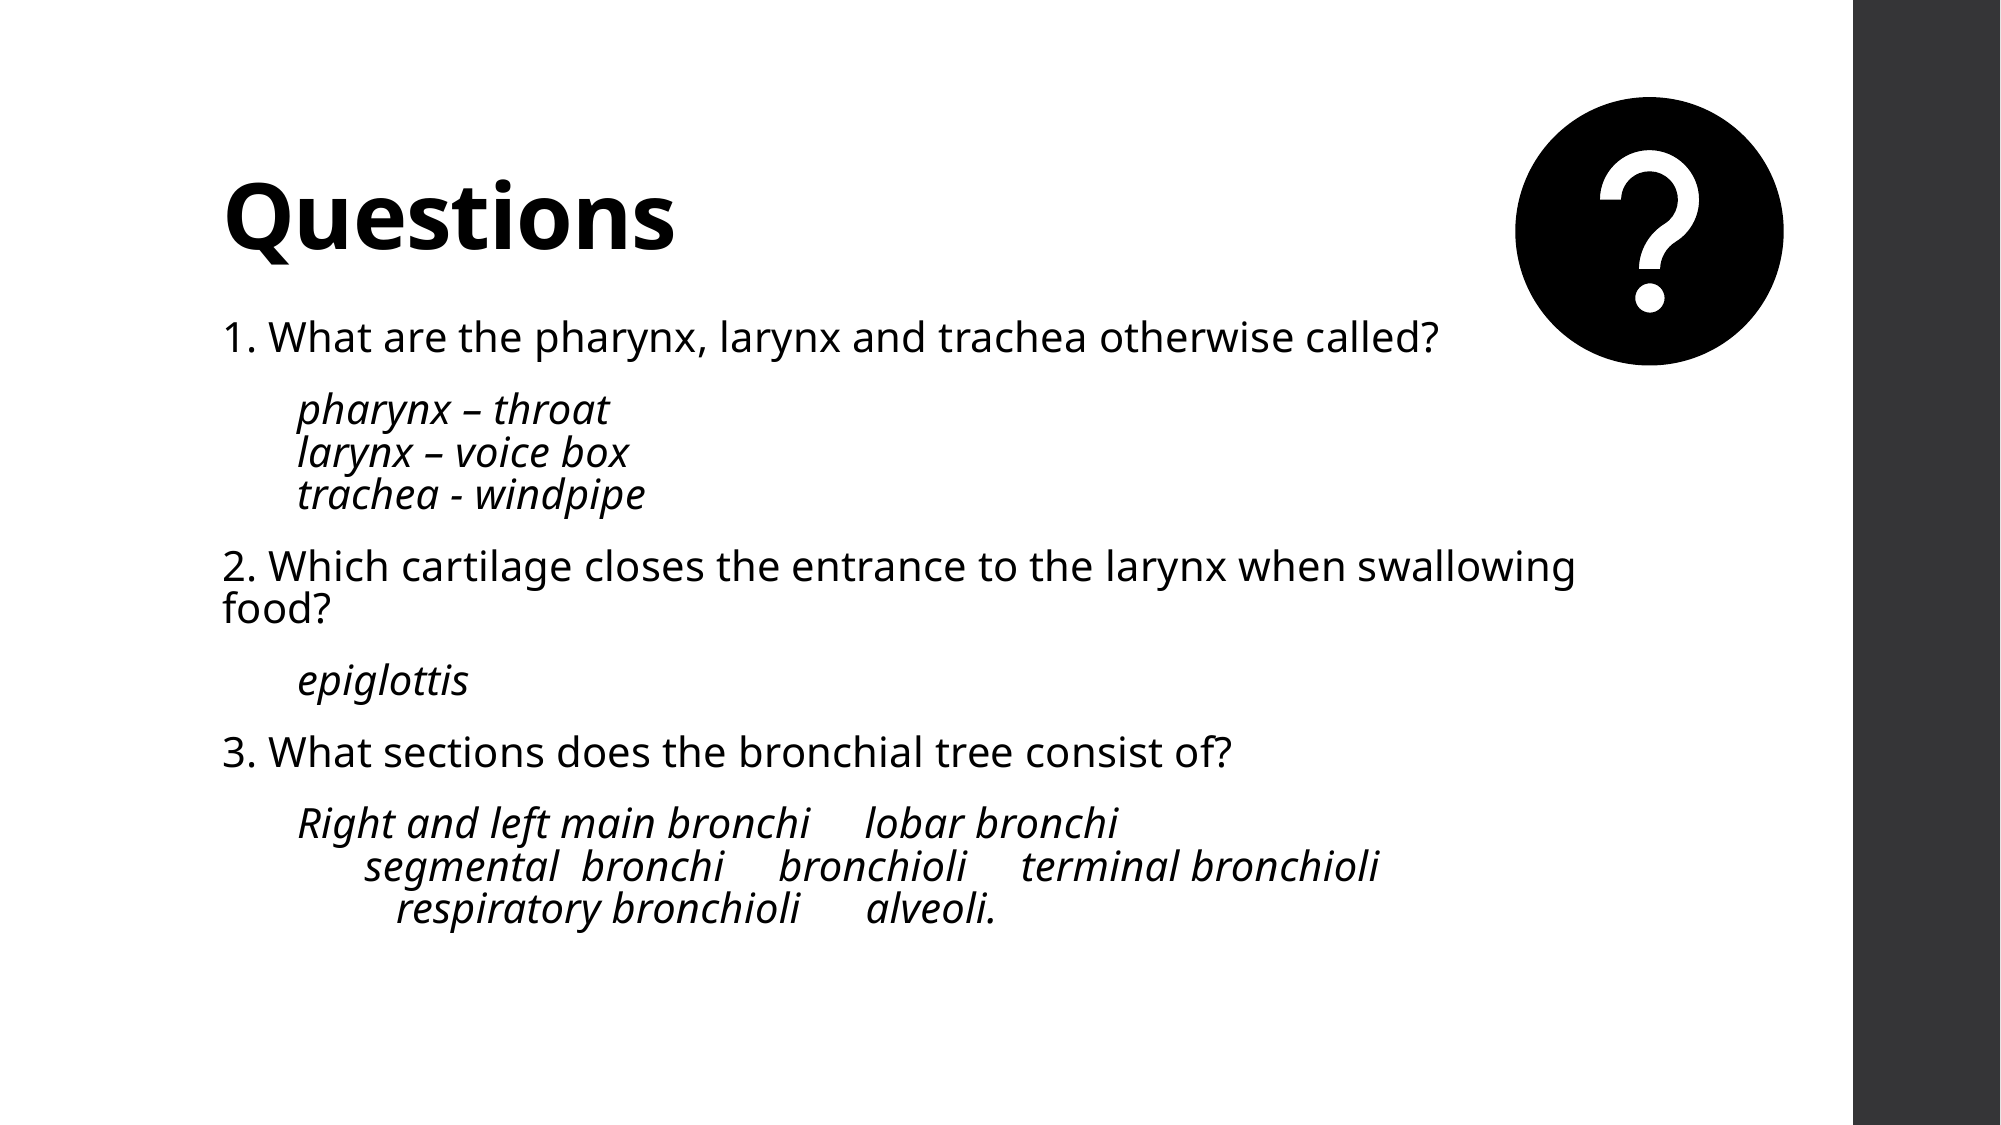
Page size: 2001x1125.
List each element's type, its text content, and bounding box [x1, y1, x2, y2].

picture [1478, 60, 1821, 403]
title Questions [206, 60, 1478, 278]
list 1. What are the pharynx, larynx and trachea otherwise called? pharynx – throat larynx – voice box trachea - windpipe 2. Which cartilage closes the entrance to the larynx when swallowing food? epiglottis 3. What sections does the bronchial tree consist of? Right and left main bronchi  lobar bronchi  segmental bronchi  bronchioli  terminal bronchioli  respiratory bronchioli  alveoli. [206, 311, 1617, 1014]
